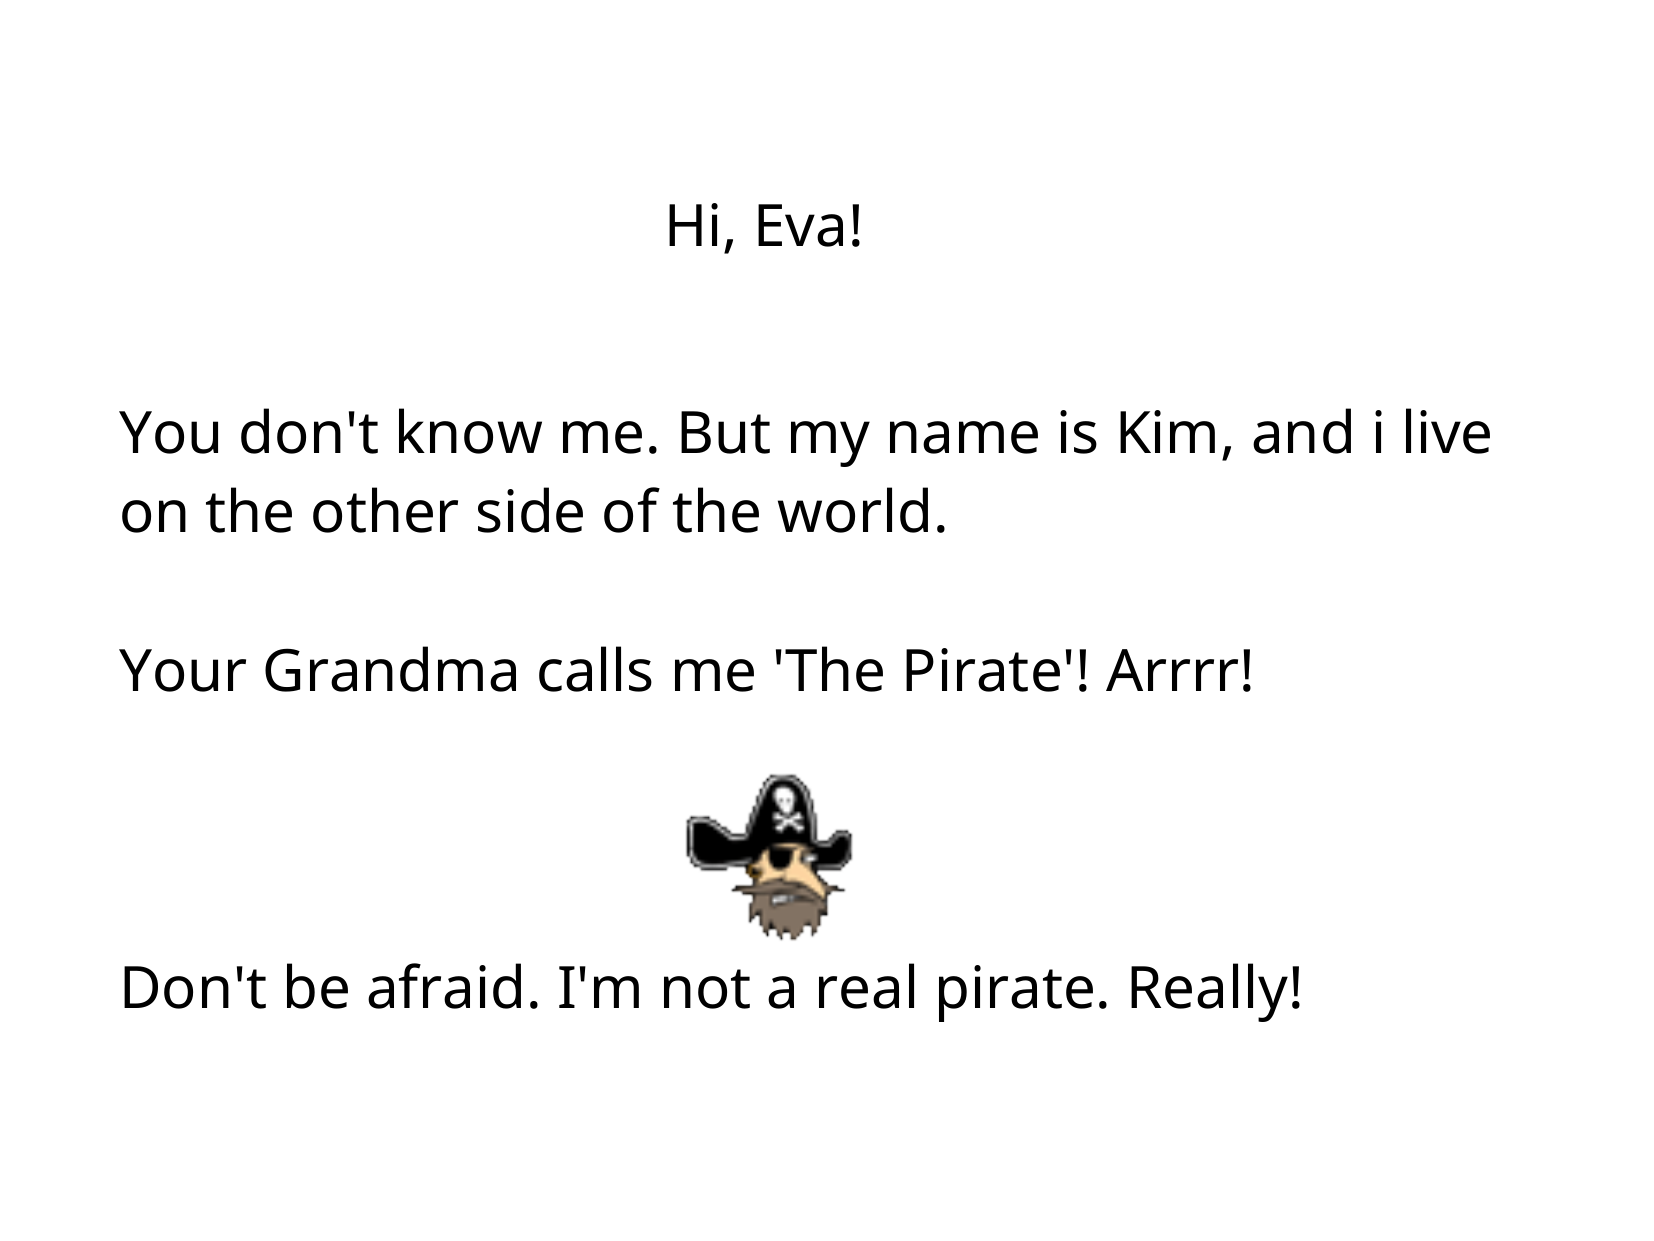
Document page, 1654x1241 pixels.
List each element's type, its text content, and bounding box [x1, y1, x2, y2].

picture [684, 772, 857, 945]
text_box You don't know me. But my name is Kim, and i live on the other side of the world. Your Grandma calls me 'The Pirate'! Arrrr! Don't be afraid. I'm not a real pirate. Really! [104, 383, 1536, 1085]
text_box Hi, Eva! [649, 177, 902, 325]
